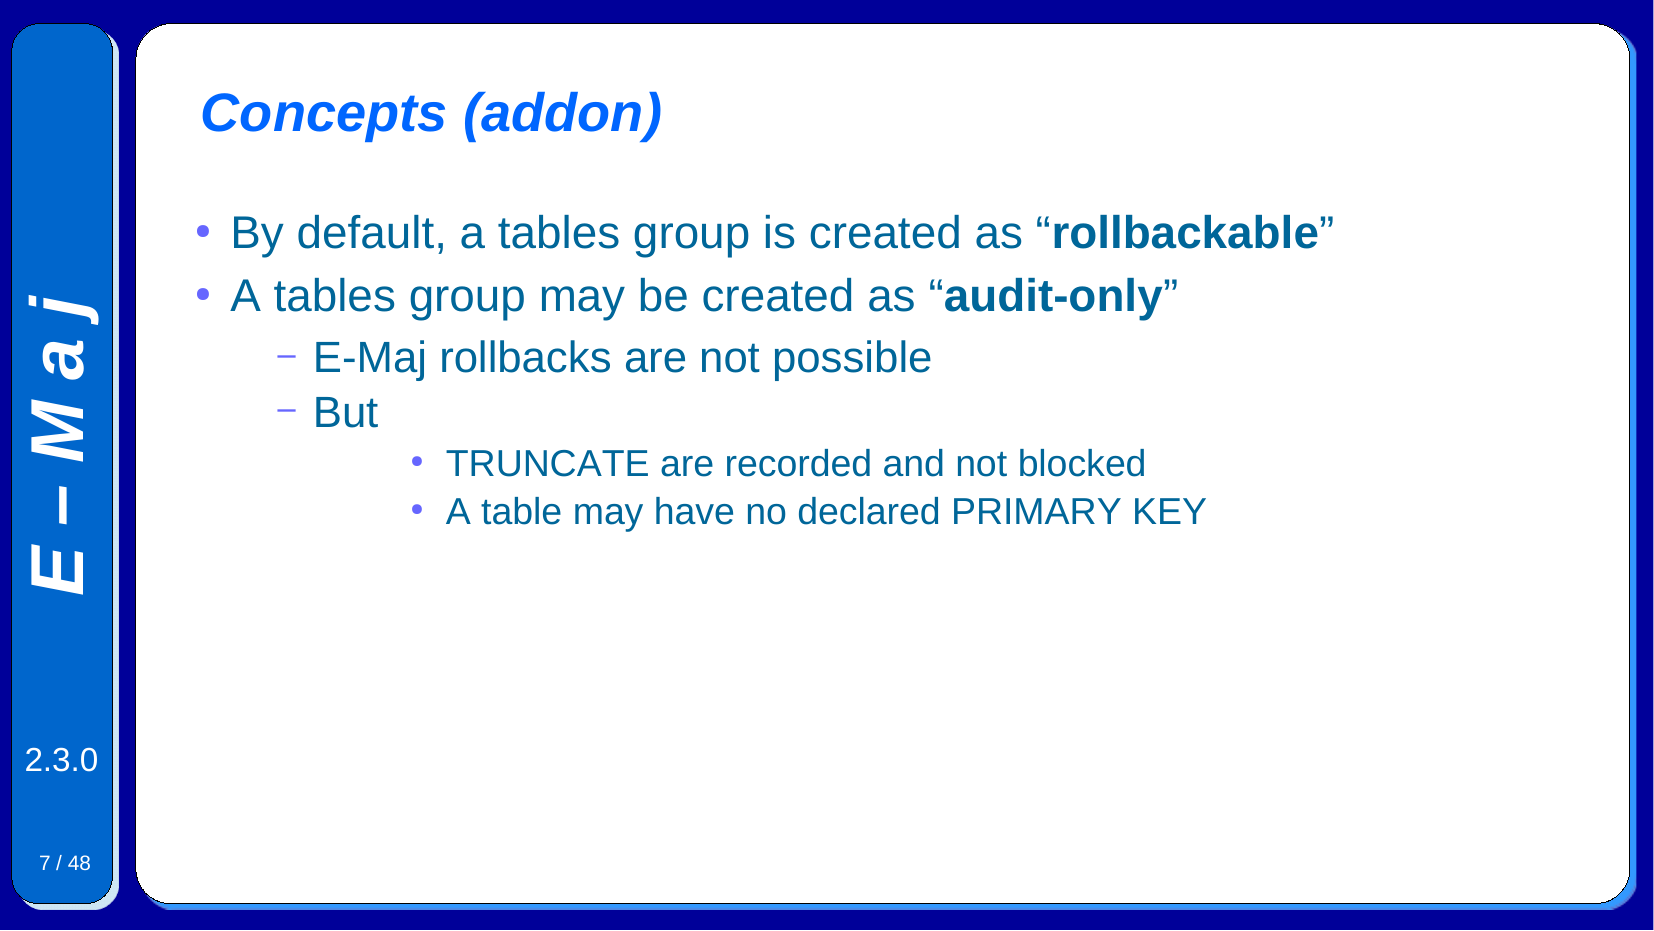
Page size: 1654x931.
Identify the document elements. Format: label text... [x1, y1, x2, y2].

list By default, a tables group is created as “rollbackable” A tables group may be created as “audit-only” E-Maj rollbacks are not possible But TRUNCATE are recorded and not blocked A table may have no declared PRIMARY KEY [177, 206, 1587, 827]
title Concepts (addon) [200, 34, 1575, 191]
